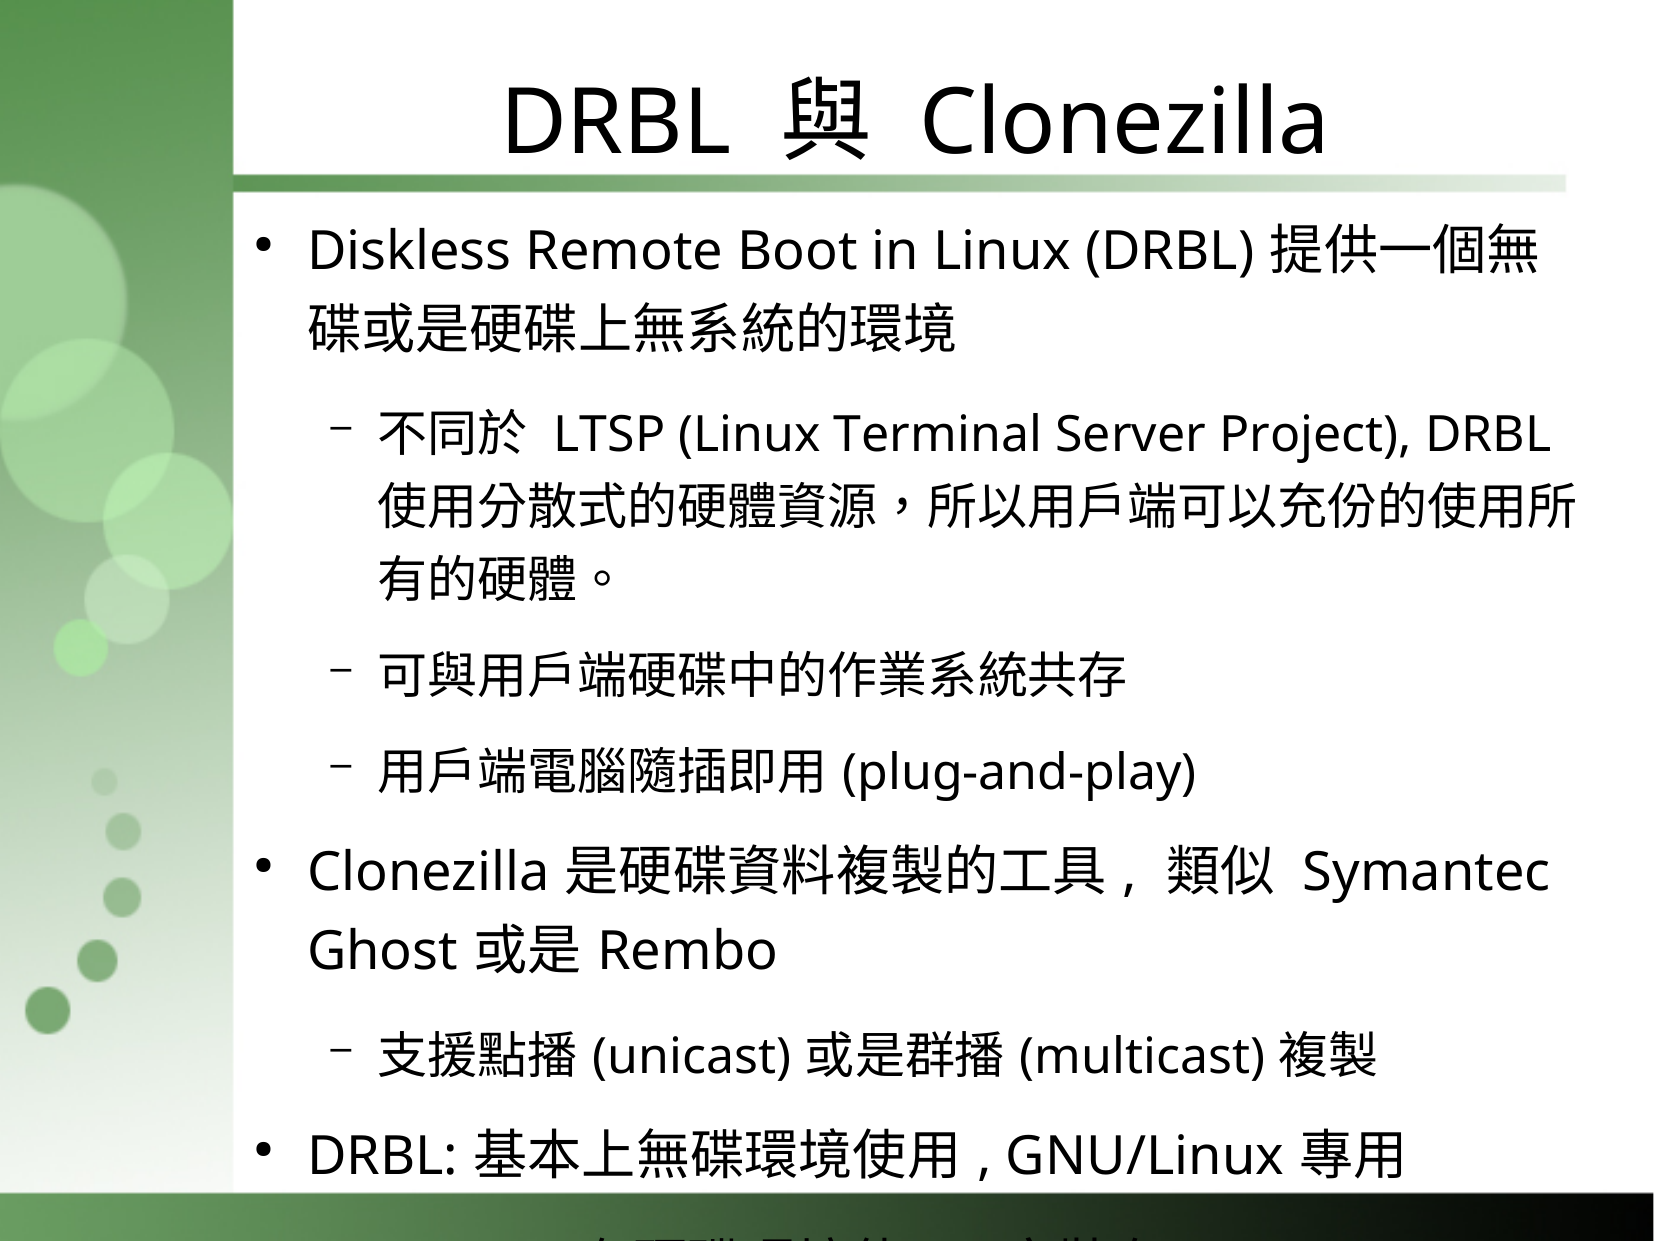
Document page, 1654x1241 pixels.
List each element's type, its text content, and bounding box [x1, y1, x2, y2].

list Diskless Remote Boot in Linux (DRBL)提供一個無碟或是硬碟上無系統的環境 不同於 LTSP (Linux Terminal Server Project), DRBL使用分散式的硬體資源，所以用戶端可以充份的使用所有的硬體。 可與用戶端硬碟中的作業系統共存 用戶端電腦隨插即用(plug-and-play) Clonezilla是硬碟資料複製的工具, 類似 Symantec Ghost或是Rembo 支援點播(unicast)或是群播(multicast)複製 DRBL:基本上無碟環境使用, GNU/Linux專用 Clonezilla:有硬碟環境使用,安裝在GNU/Linux, 可以佈署Linux/微軟 Windows [236, 206, 1595, 1143]
picture [0, 0, 1654, 1241]
title DRBL 與 Clonezilla [236, 49, 1595, 178]
